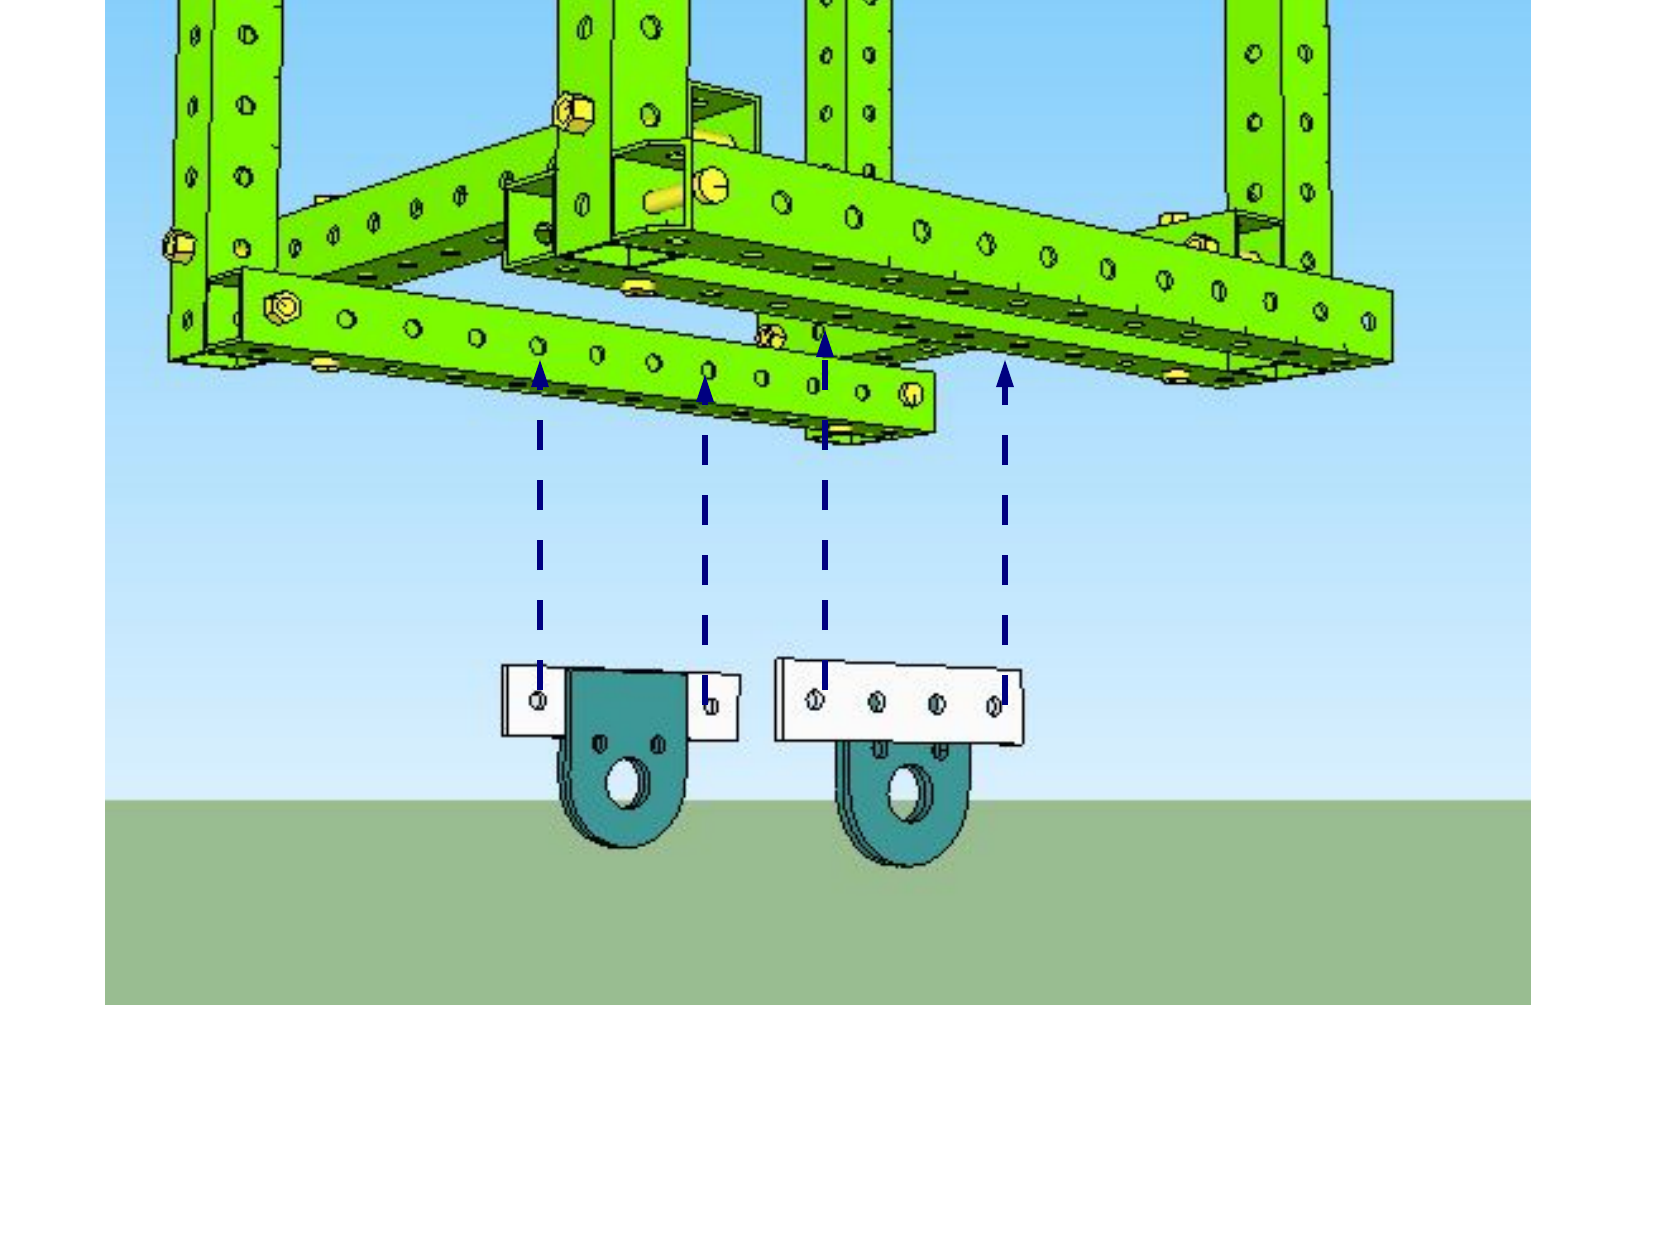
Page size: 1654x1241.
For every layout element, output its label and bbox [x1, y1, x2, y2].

picture [105, 0, 1531, 1006]
